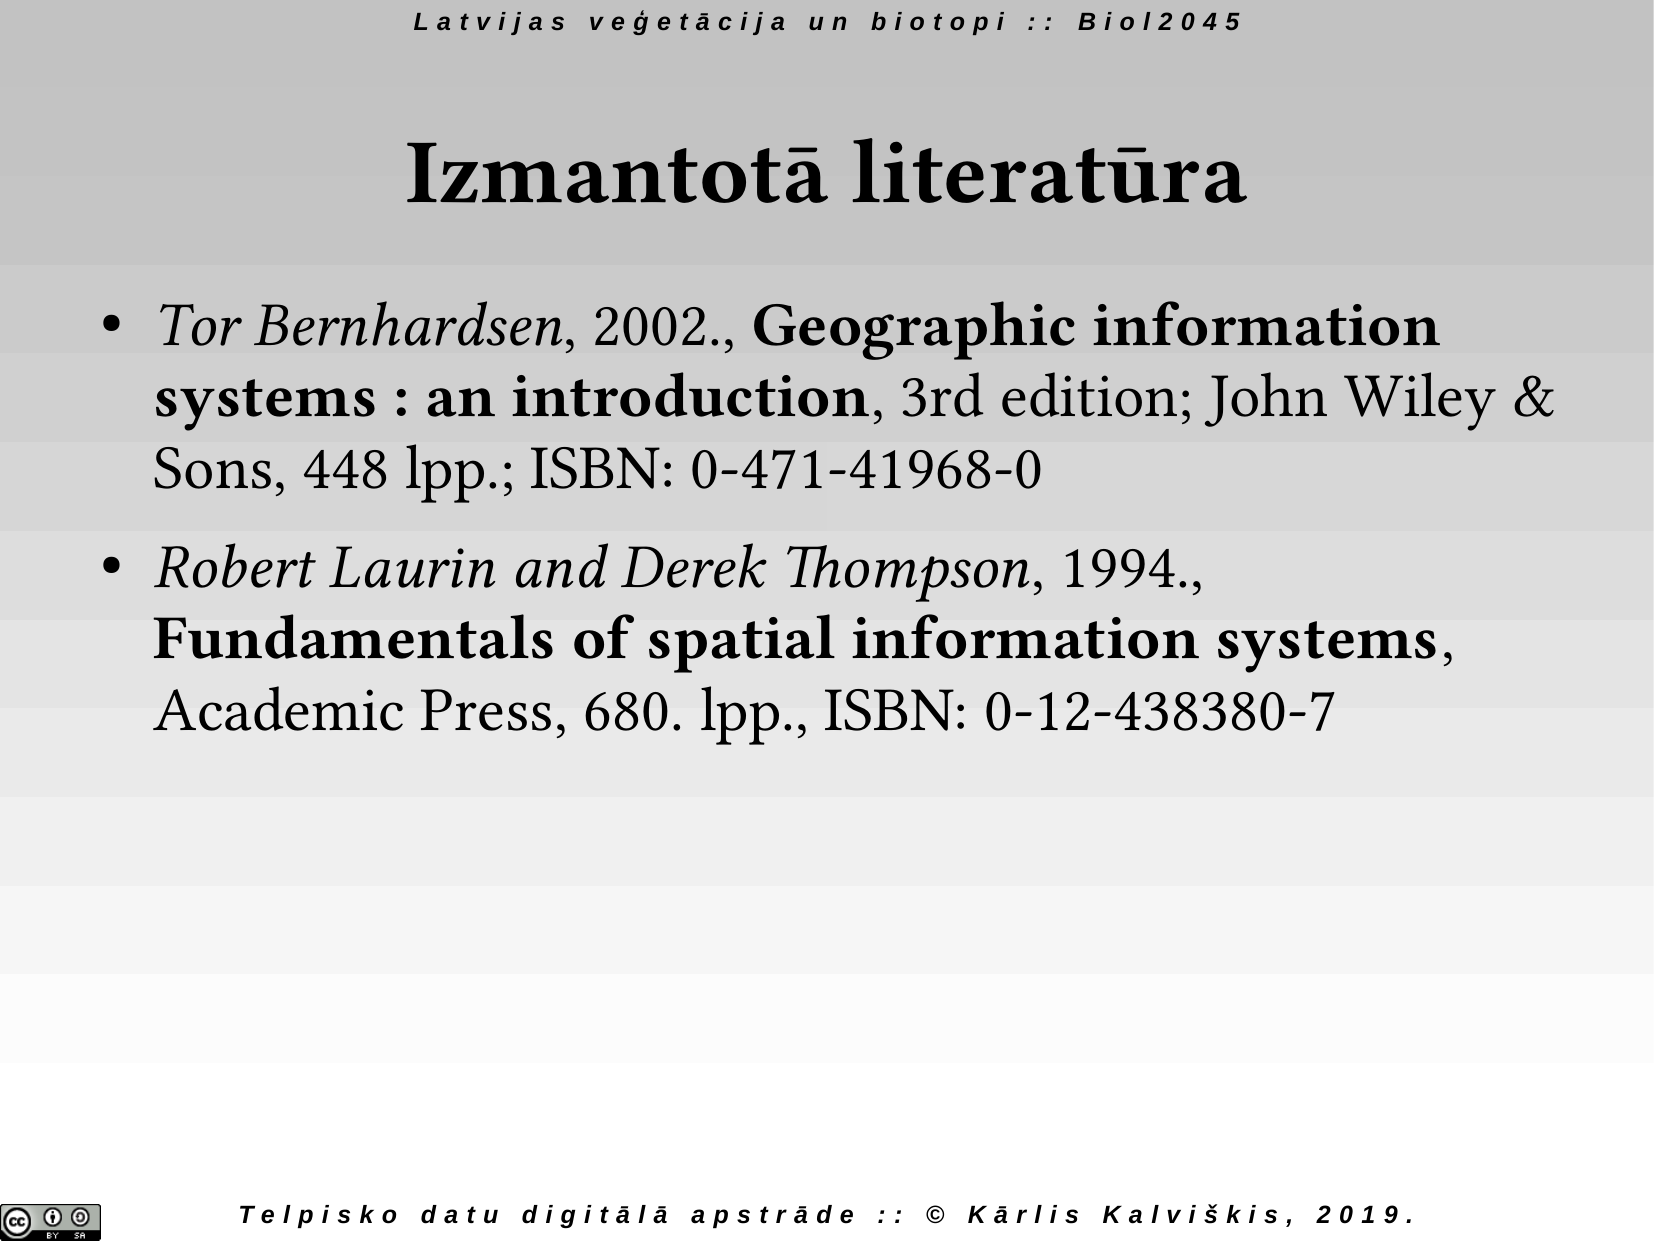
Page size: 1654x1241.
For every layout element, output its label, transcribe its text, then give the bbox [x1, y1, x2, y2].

title Izmantotā literatūra [29, 49, 1625, 296]
picture [0, 0, 1654, 1241]
list Tor Bernhardsen, 2002., Geographic information systems : an introduction, 3rd edition; John Wiley & Sons, 448 lpp.; ISBN: 0-471-41968-0 Robert Laurin and Derek Thompson, 1994., Fundamentals of spatial information systems, Academic Press, 680. lpp., ISBN: 0-12-438380-7 [82, 289, 1571, 1113]
